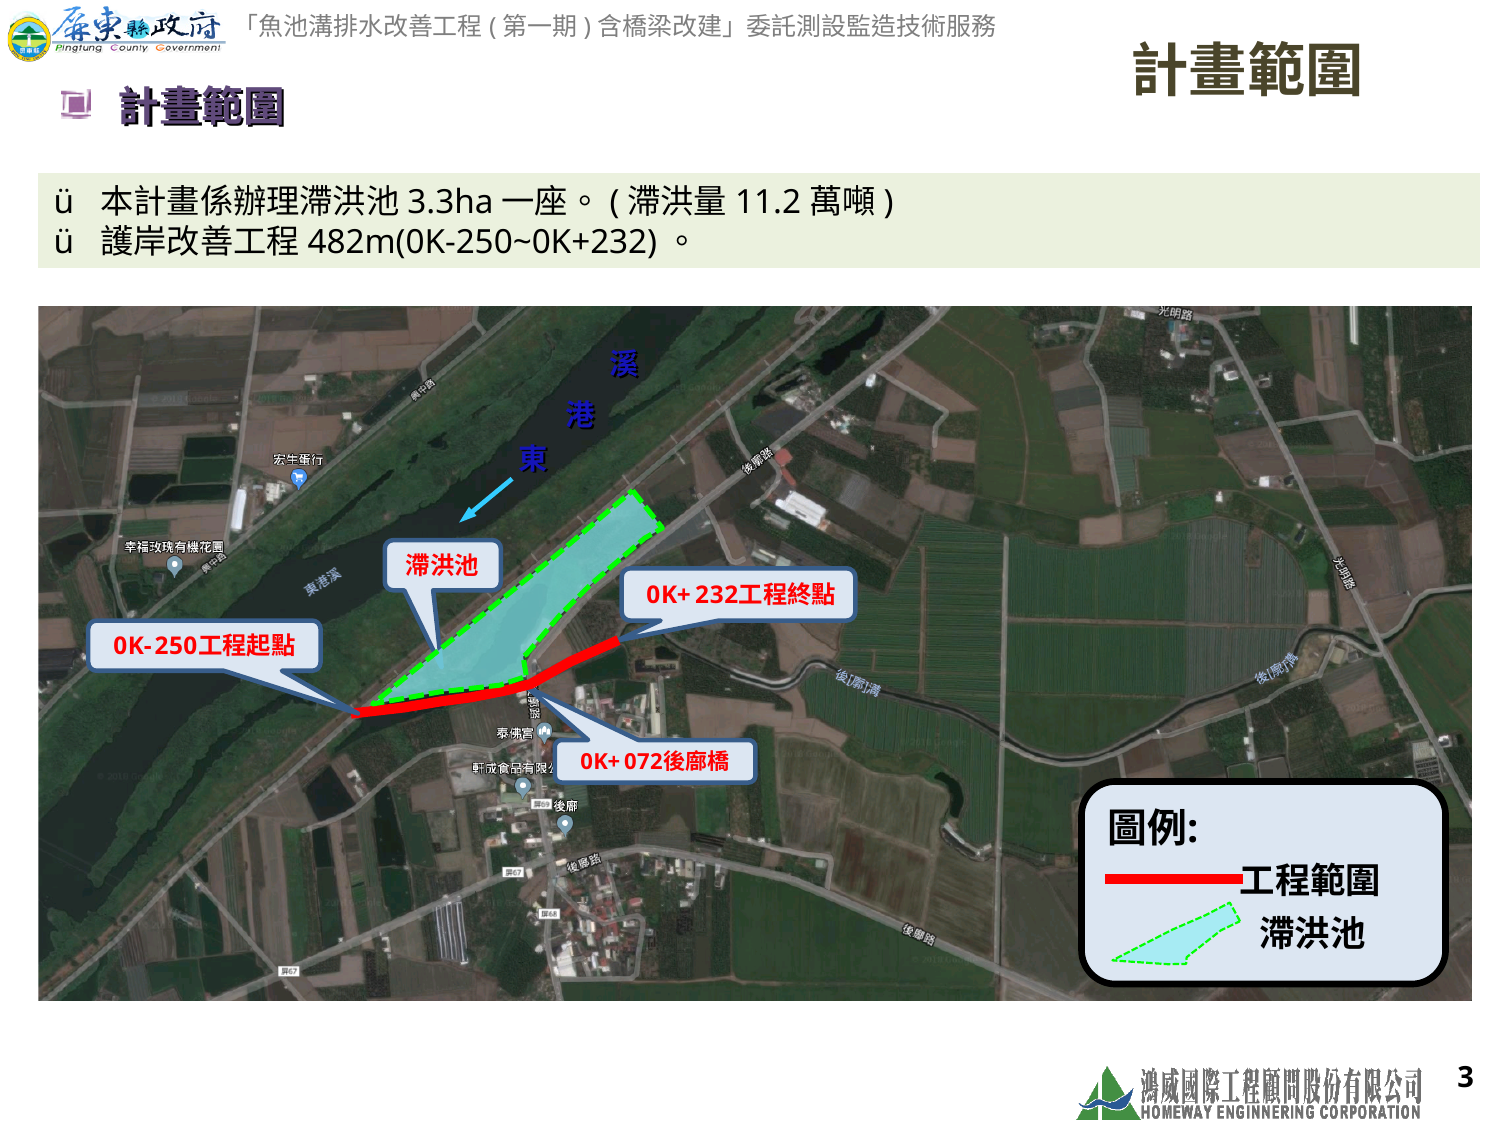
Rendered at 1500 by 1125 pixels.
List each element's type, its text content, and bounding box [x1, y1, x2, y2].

text_box 計畫範圍 [46, 71, 310, 138]
text_box 2 [1429, 1051, 1500, 1111]
picture [38, 305, 1472, 1001]
text_box 溪 [594, 337, 662, 396]
text_box 計畫範圍 [1115, 25, 1500, 112]
text_box 東 [503, 432, 570, 490]
text_box 港 [550, 389, 617, 447]
text_box 本計畫係辦理滯洪池3.3ha一座。(滯洪量11.2萬噸) 護岸改善工程482m(0K-250~0K+232)。 [38, 173, 1480, 268]
